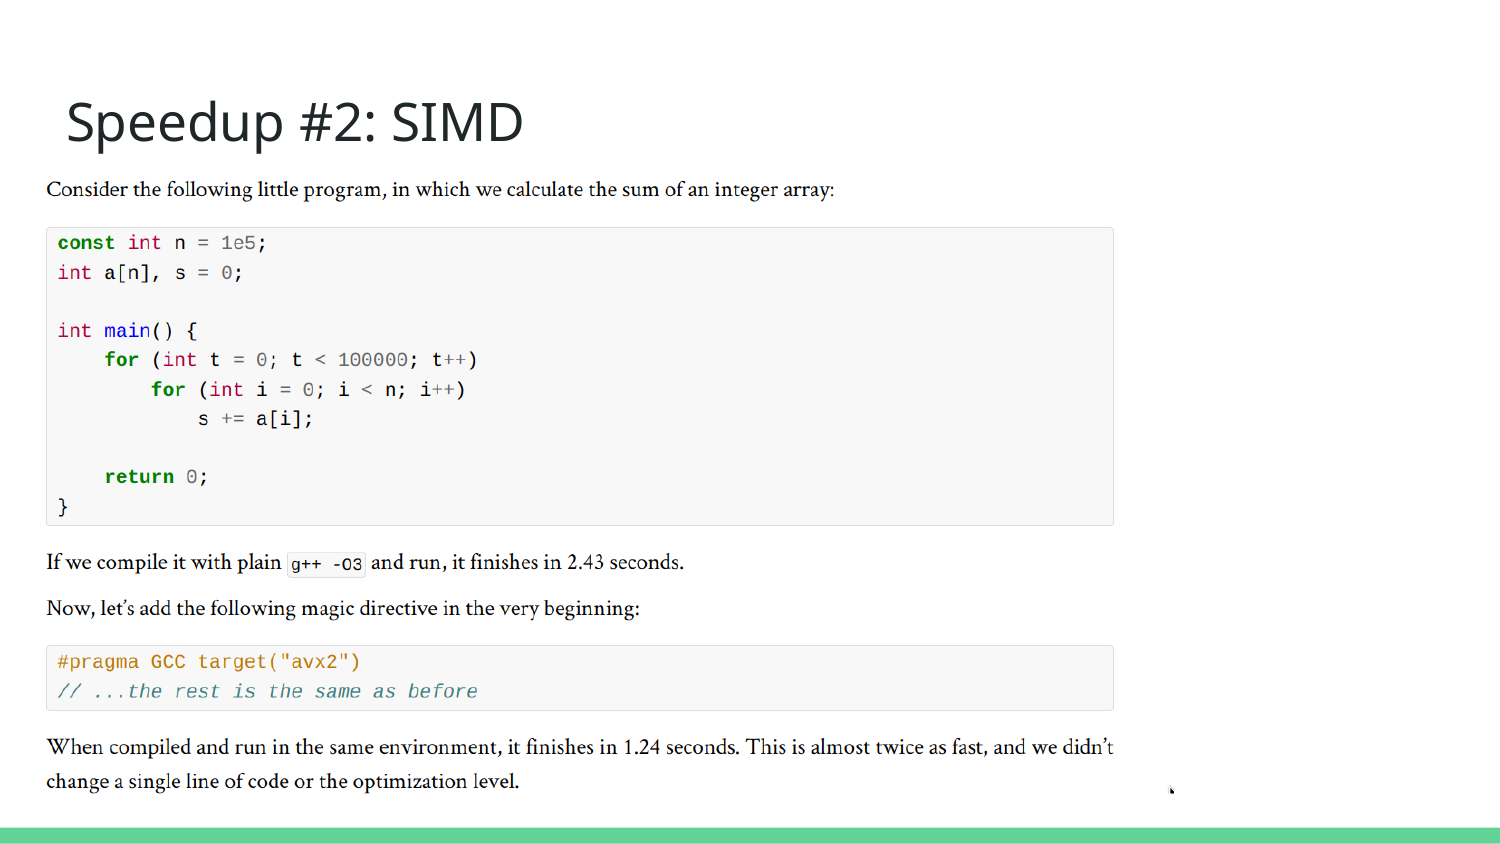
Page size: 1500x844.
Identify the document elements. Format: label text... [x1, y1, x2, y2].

title Speedup #2: SIMD [51, 72, 1449, 167]
picture [24, 166, 1177, 794]
